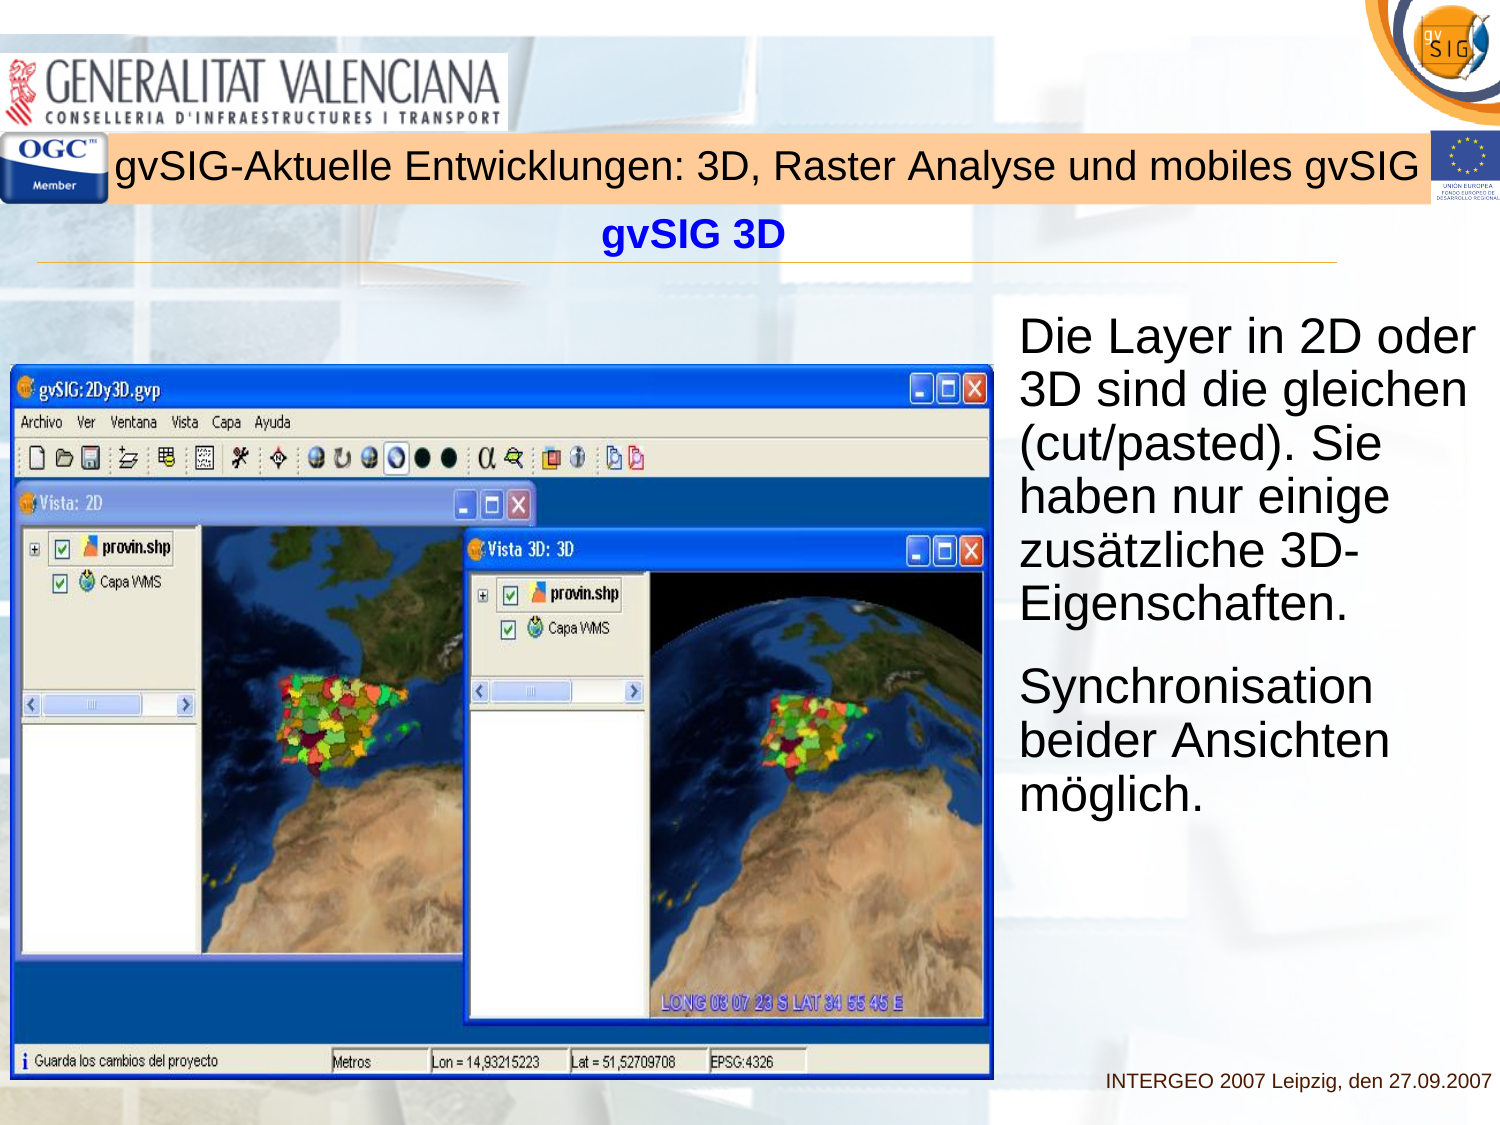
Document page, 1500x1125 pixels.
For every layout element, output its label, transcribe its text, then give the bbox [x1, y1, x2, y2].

text_box [108, 193, 1431, 205]
picture [1363, 0, 1500, 127]
text_box INTERGEO 2007 Leipzig, den 27.09.2007 [1103, 1070, 1495, 1094]
text_box Die Layer in 2D oder 3D sind die gleichen (cut/pasted). Sie haben nur einige zusätzliche 3D-Eigenschaften. Synchronisation beider Ansichten möglich. [1010, 310, 1486, 824]
text_box gvSIG 3D [56, 212, 1332, 261]
picture [0, 53, 508, 131]
picture [1429, 129, 1500, 200]
picture [0, 132, 109, 204]
picture [10, 364, 994, 1080]
text_box gvSIG-Aktuelle Entwicklungen: 3D, Raster Analyse und mobiles gvSIG [102, 145, 1434, 193]
text_box [108, 133, 1431, 145]
